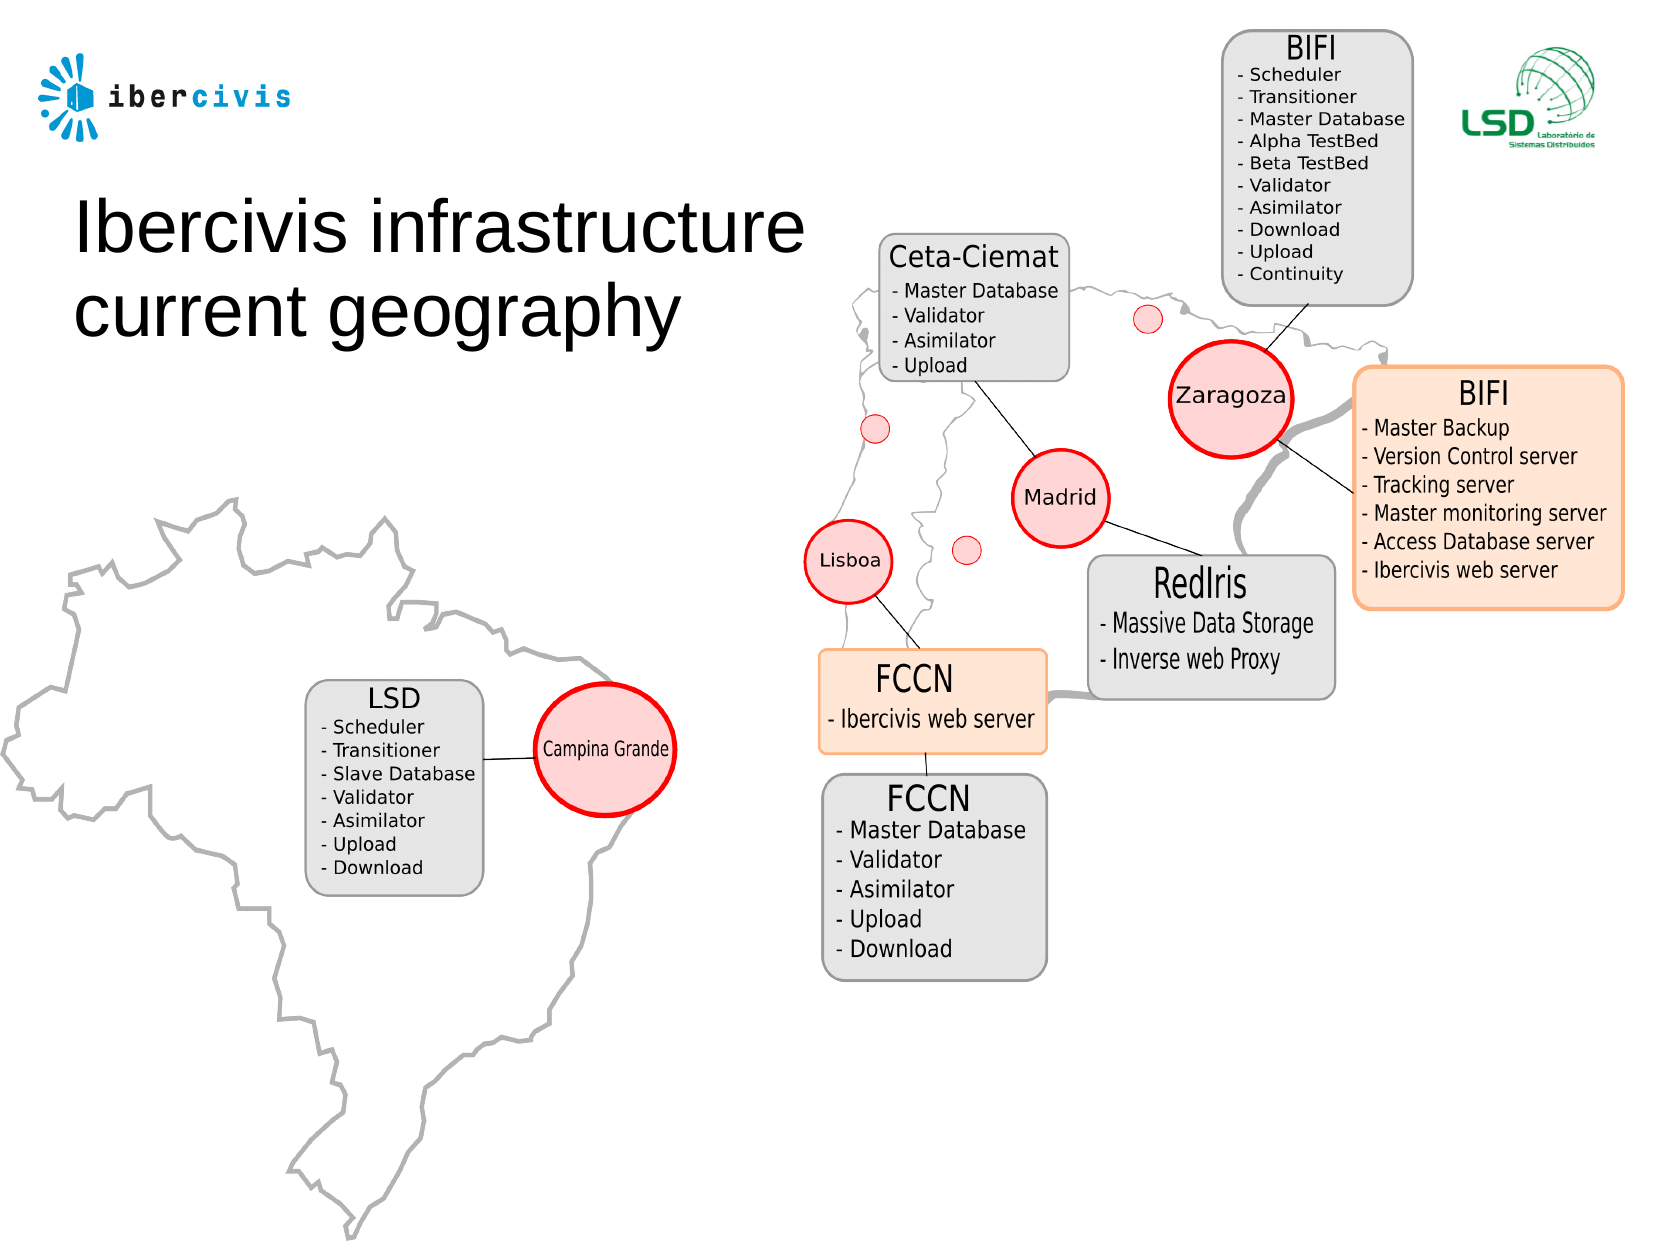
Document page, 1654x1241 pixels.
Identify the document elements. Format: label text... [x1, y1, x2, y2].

text_box Ibercivis infrastructure current geography [59, 177, 827, 384]
picture [0, 29, 1625, 1241]
